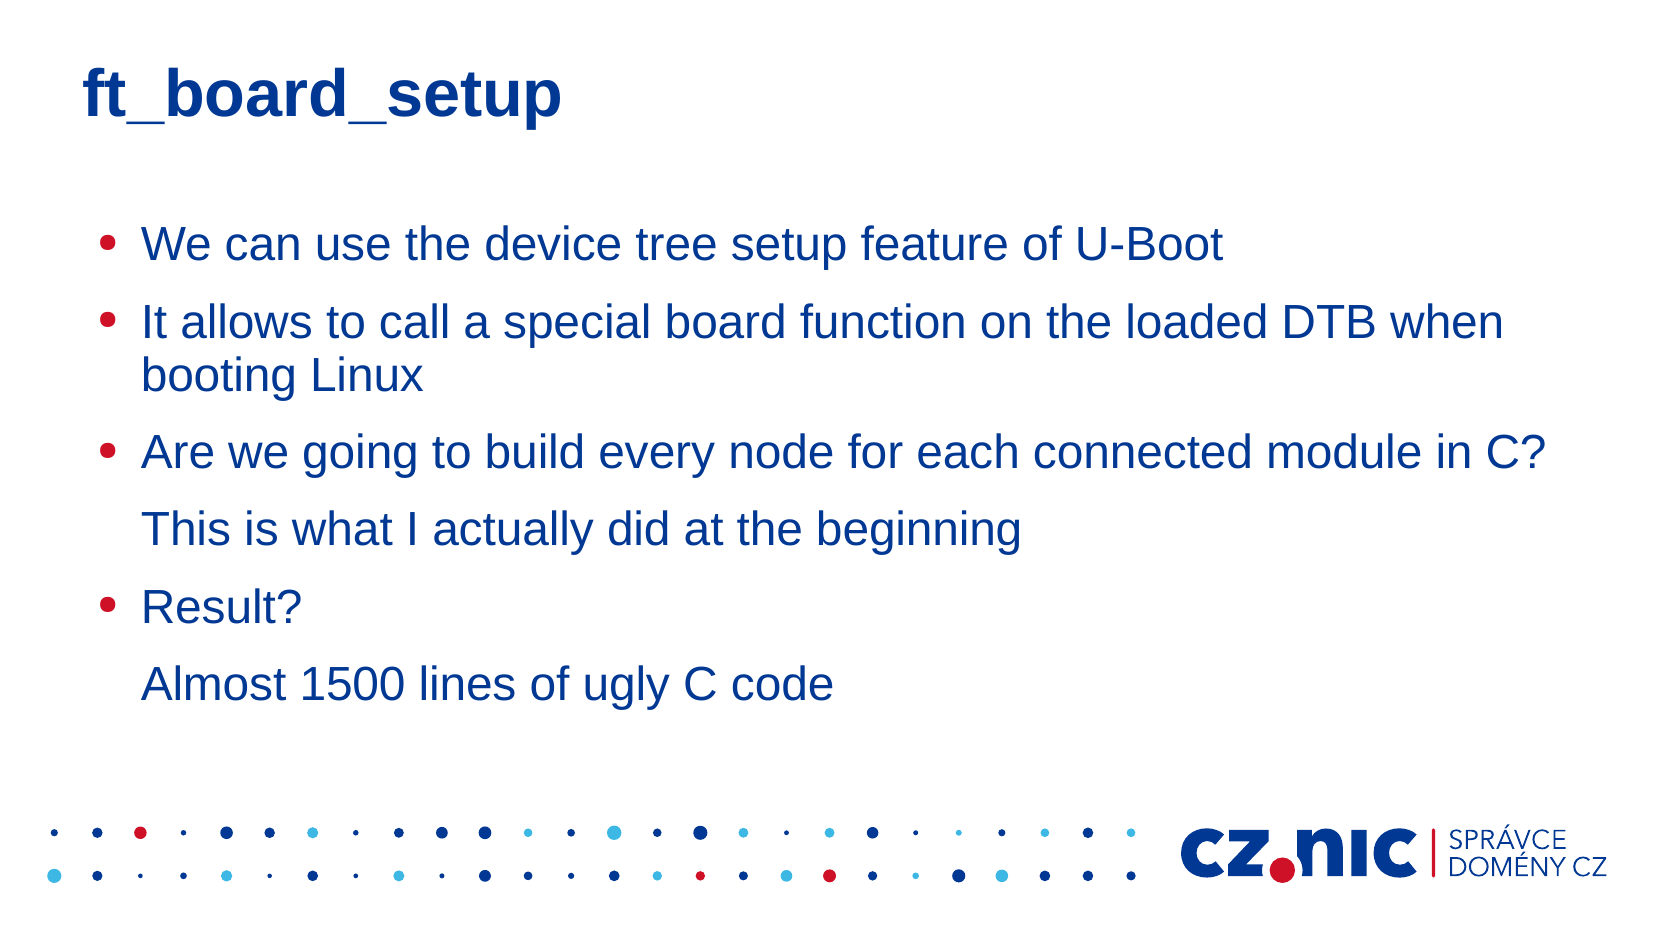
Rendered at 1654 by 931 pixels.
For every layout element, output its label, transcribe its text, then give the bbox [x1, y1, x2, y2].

title ft_board_setup [82, 53, 1571, 133]
list We can use the device tree setup feature of U-Boot It allows to call a special board function on the loaded DTB when booting Linux Are we going to build every node for each connected module in C? This is what I actually did at the beginning Result? Almost 1500 lines of ugly C code [82, 217, 1571, 758]
